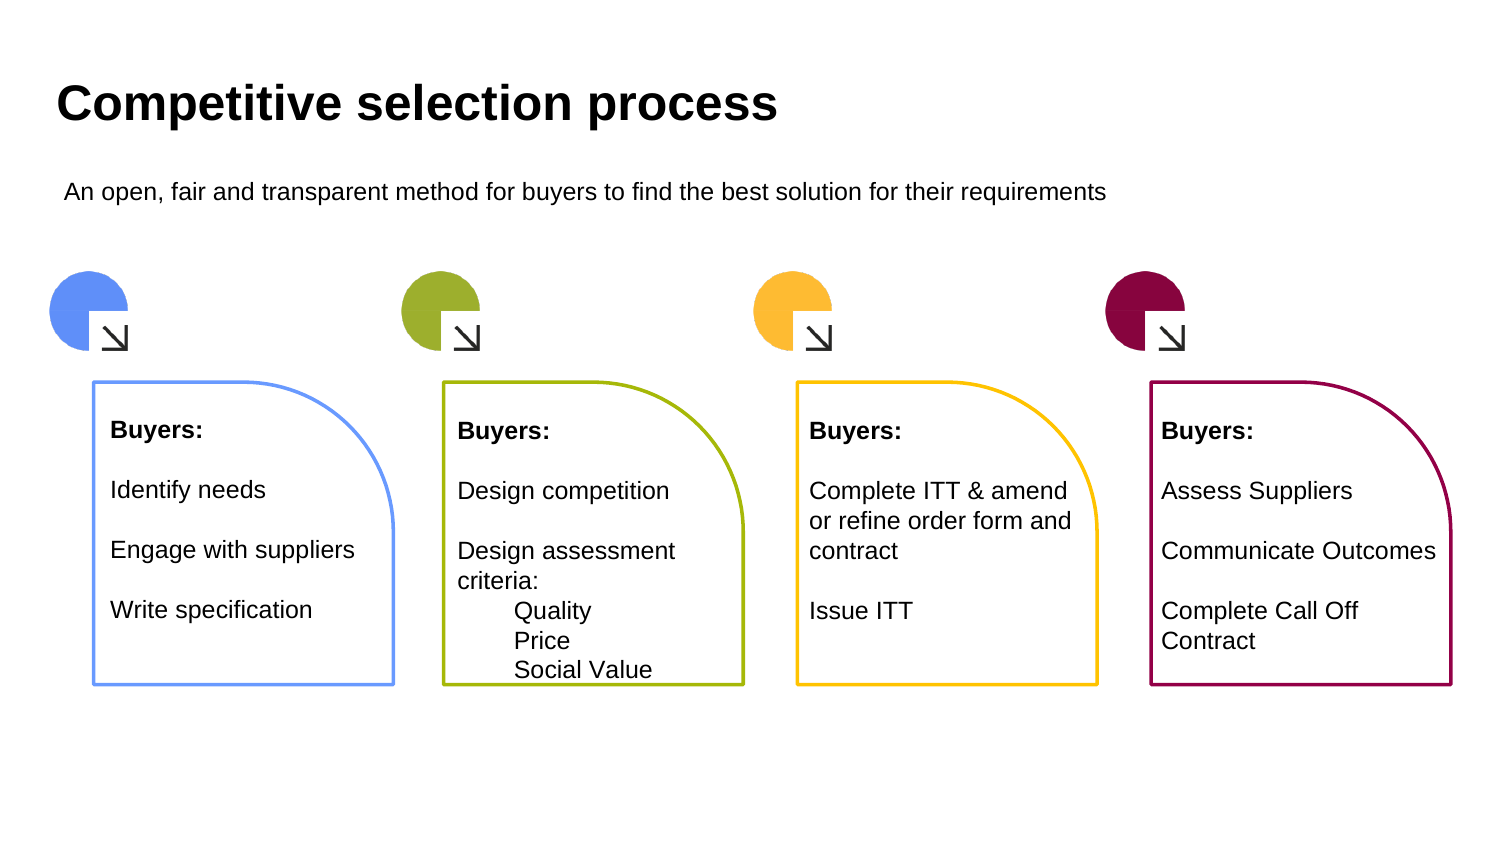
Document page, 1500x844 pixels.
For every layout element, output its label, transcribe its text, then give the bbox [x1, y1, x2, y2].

picture [49, 271, 128, 351]
picture [401, 271, 480, 351]
text_box Buyers: Identify needs Engage with suppliers Write specification [110, 413, 363, 653]
picture [753, 271, 832, 351]
text_box Buyers: Complete ITT & amend or refine order form and contract Issue ITT [809, 414, 1086, 636]
picture [1105, 271, 1185, 351]
title An open, fair and transparent method for buyers to find the best solution for their requirements [63, 175, 1451, 241]
text_box Buyers: Design competition Design assessment criteria: Quality Price Social Value [457, 414, 734, 636]
title Competitive selection process [56, 70, 1299, 150]
text_box Buyers: Assess Suppliers Communicate Outcomes Complete Call Off Contract [1161, 414, 1438, 636]
